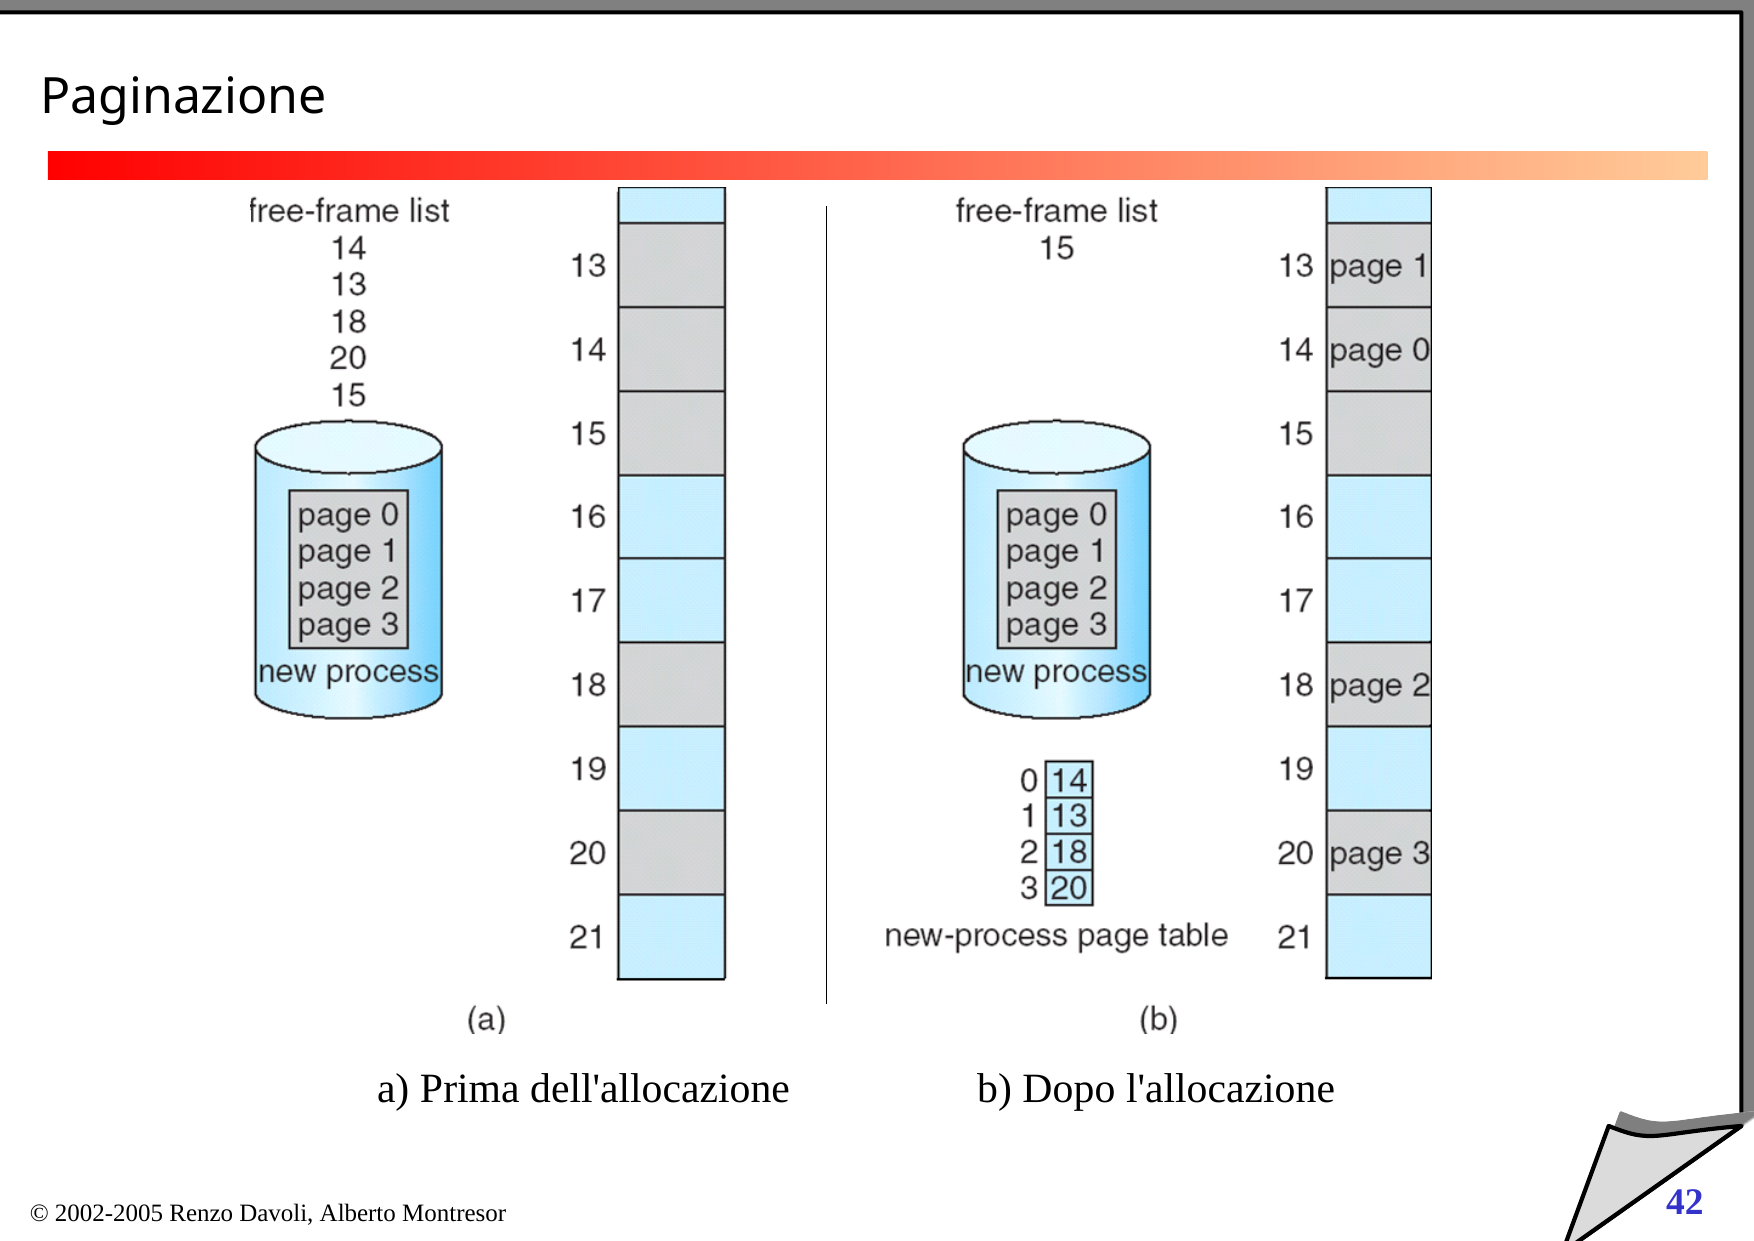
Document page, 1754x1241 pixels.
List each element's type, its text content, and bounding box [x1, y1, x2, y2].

title Paginazione [40, 49, 1714, 144]
picture [250, 187, 1432, 1034]
text_box a) Prima dell'allocazione b) Dopo l'allocazione [118, 1062, 1595, 1111]
text_box MMU [750, 152, 754, 179]
